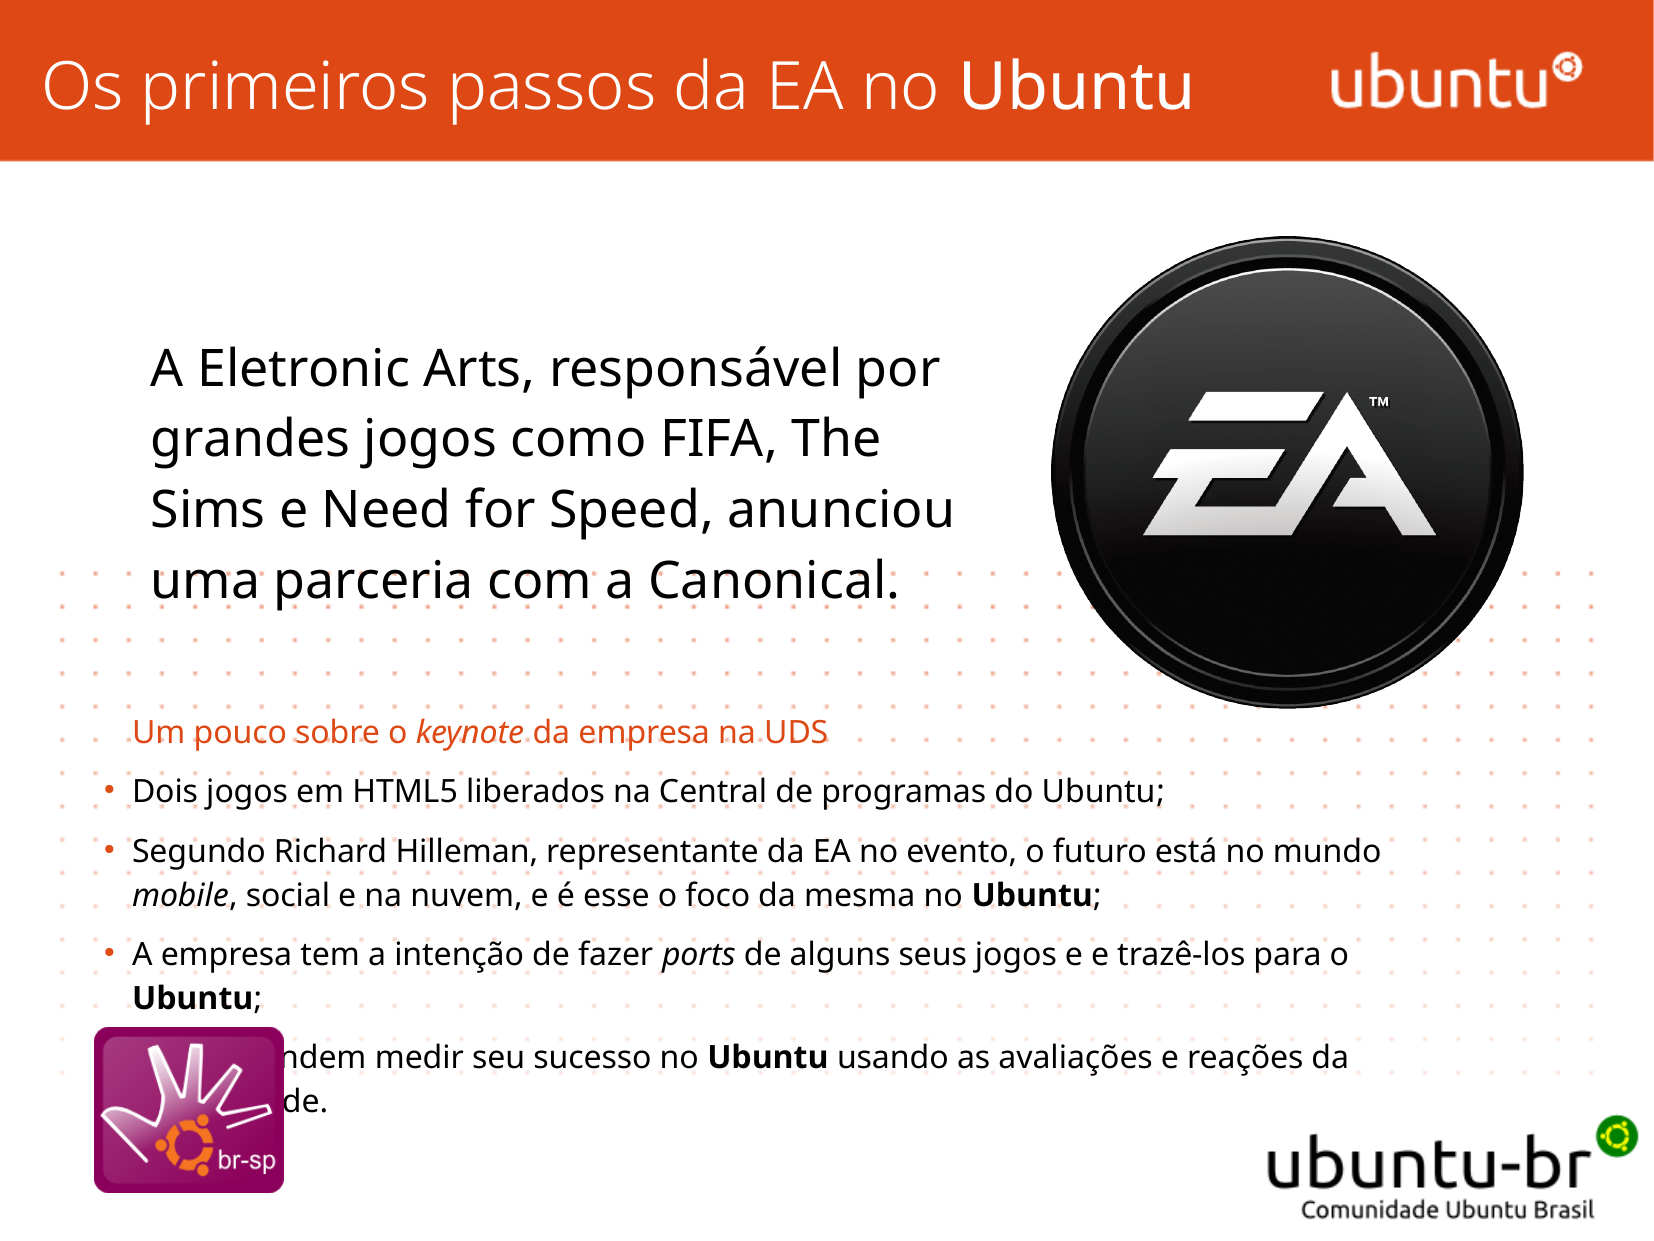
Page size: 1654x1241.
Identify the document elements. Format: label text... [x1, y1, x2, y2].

title Os primeiros passos da EA no Ubuntu [41, 31, 1300, 136]
list Um pouco sobre o keynote da empresa na UDS Dois jogos em HTML5 liberados na Central de programas do Ubuntu; Segundo Richard Hilleman, representante da EA no evento, o futuro está no mundo mobile, social e na nuvem, e é esse o foco da mesma no Ubuntu; A empresa tem a intenção de fazer ports de alguns seus jogos e e trazê-los para o Ubuntu; Eles pretendem medir seu sucesso no Ubuntu usando as avaliações e reações da comunidade. [94, 709, 1477, 1123]
list A Eletronic Arts, responsável por grandes jogos como FIFA, The Sims e Need for Speed, anunciou uma parceria com a Canonical. [82, 330, 993, 674]
picture [0, 0, 1654, 1241]
